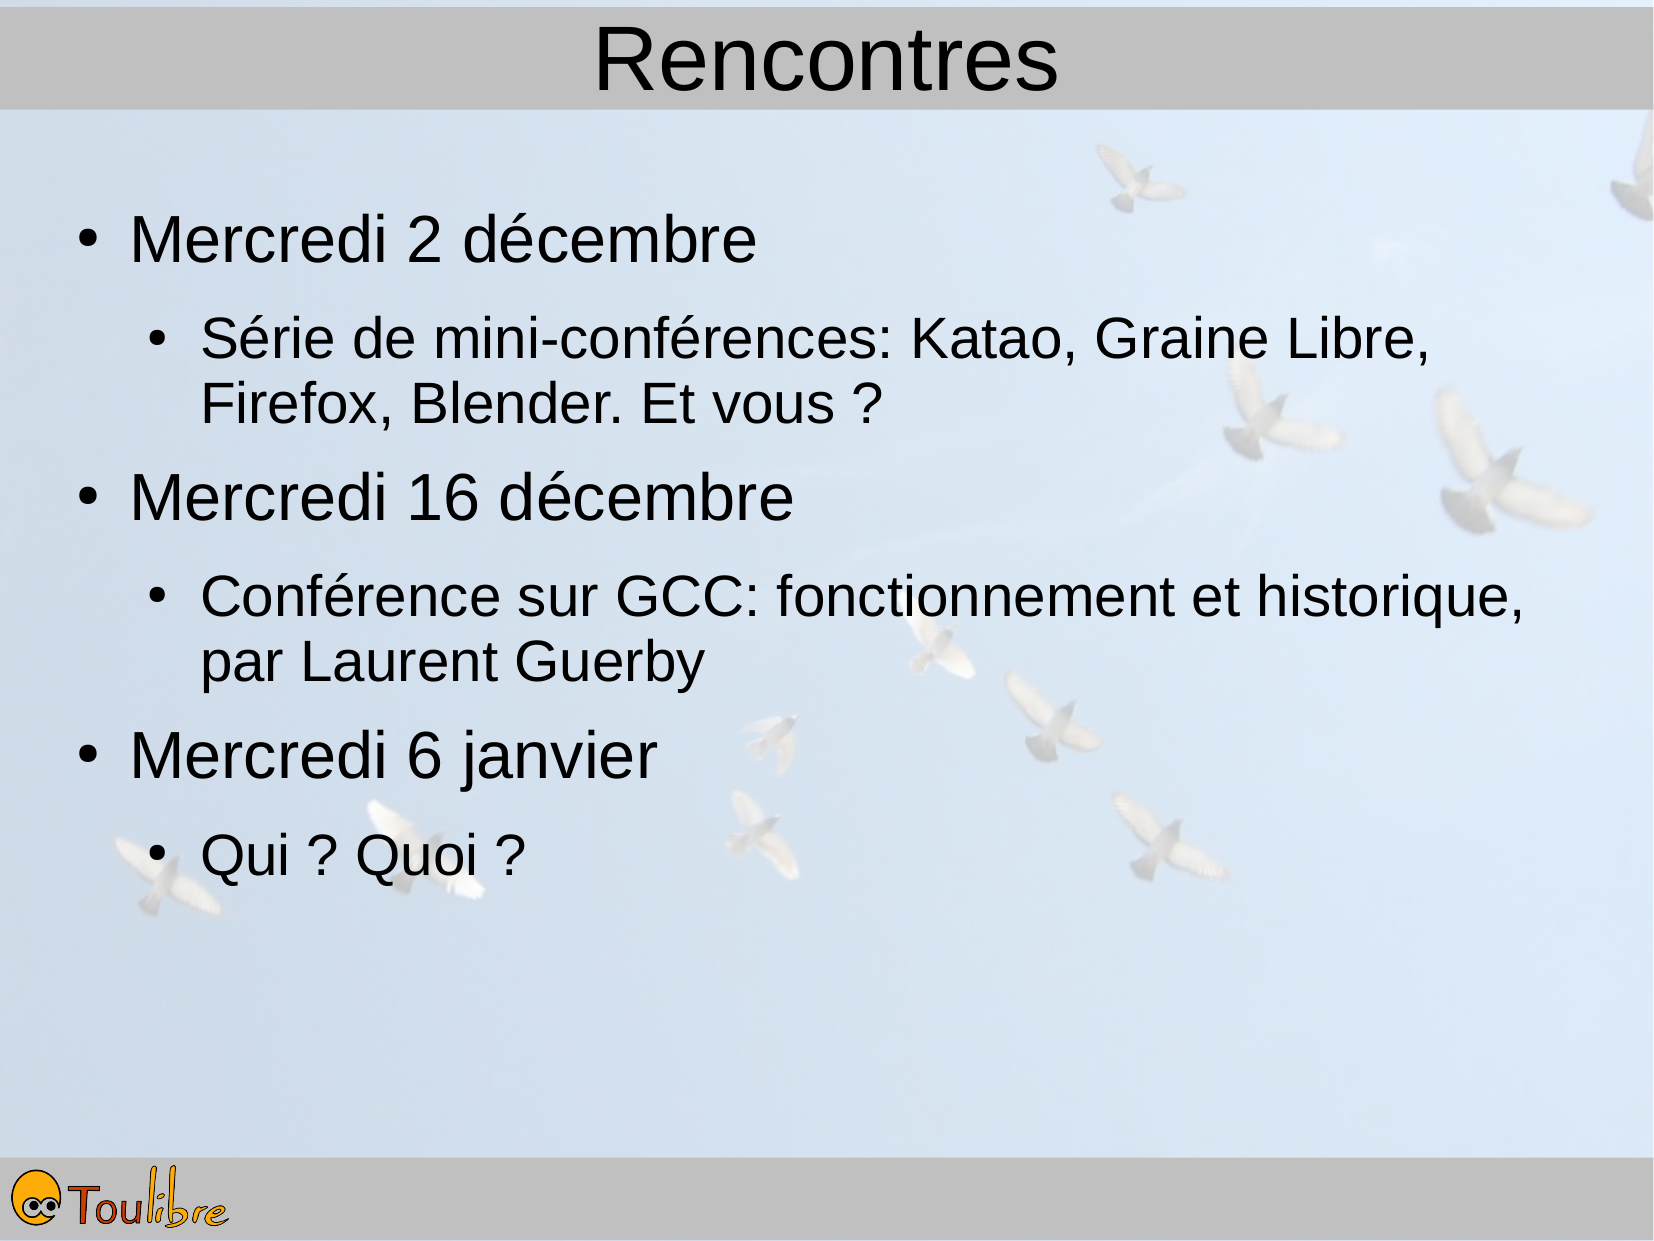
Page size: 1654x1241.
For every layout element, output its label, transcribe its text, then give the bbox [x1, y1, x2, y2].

title Rencontres [0, 7, 1654, 110]
list Mercredi 2 décembre Série de mini-conférences: Katao, Graine Libre, Firefox, Blender. Et vous ? Mercredi 16 décembre Conférence sur GCC: fonctionnement et historique, par Laurent Guerby Mercredi 6 janvier Qui ? Quoi ? [58, 201, 1616, 1021]
picture [11, 1165, 229, 1228]
